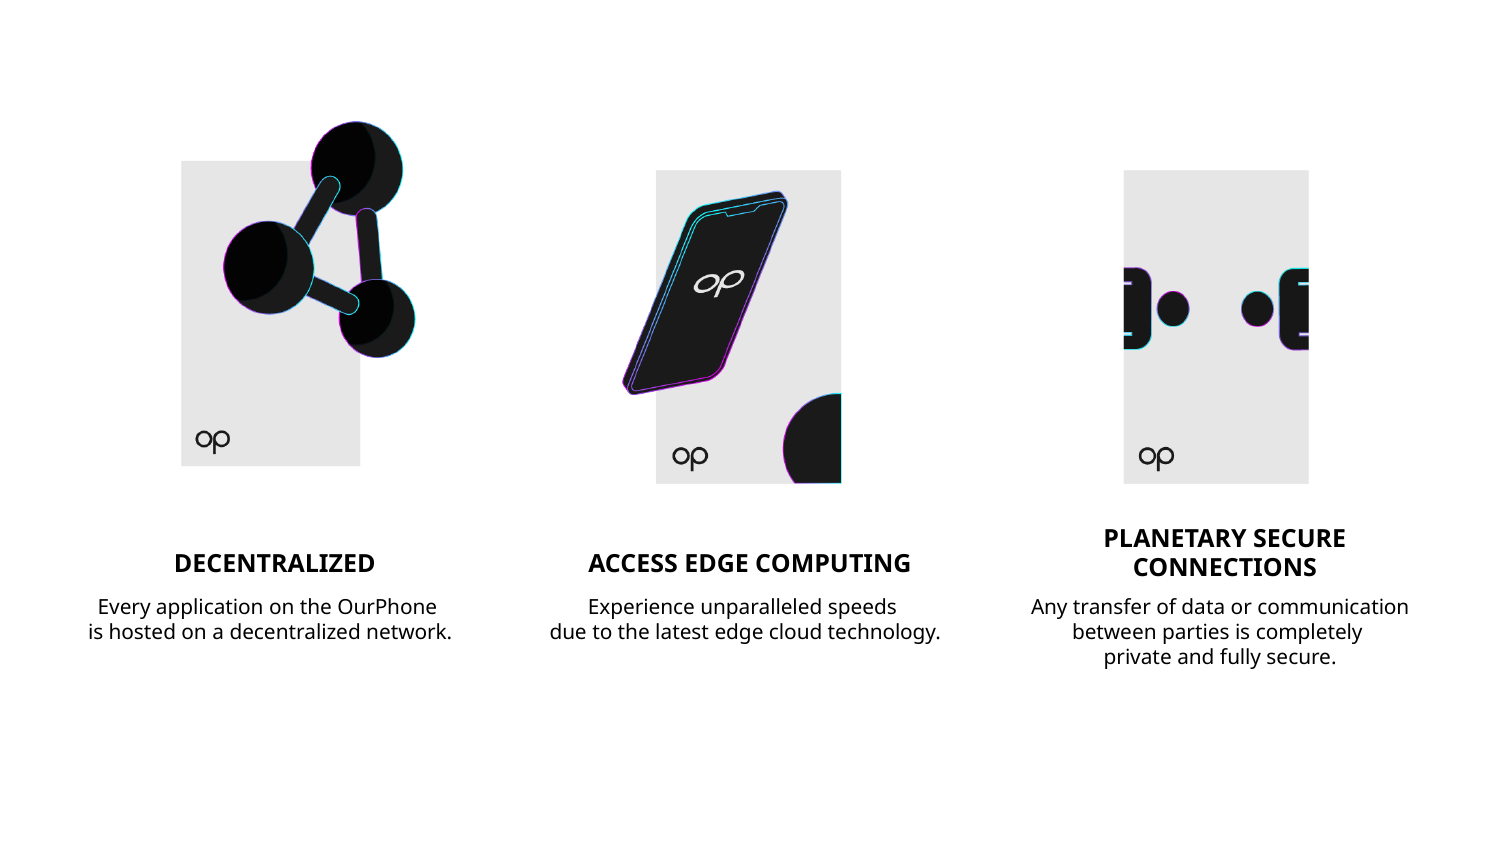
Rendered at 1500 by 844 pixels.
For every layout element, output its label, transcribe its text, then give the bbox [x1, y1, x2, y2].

picture [622, 170, 862, 484]
text_box DECENTRALIZED [58, 532, 491, 601]
text_box ACCESS EDGE COMPUTING [534, 532, 966, 601]
text_box Any transfer of data or communication between parties is completely private and fully secure. [1008, 578, 1432, 695]
text_box Experience unparalleled speeds due to the latest edge cloud technology. [533, 578, 957, 695]
text_box PLANETARY SECURE CONNECTIONS [1009, 507, 1441, 576]
picture [135, 121, 450, 474]
picture [1123, 170, 1309, 484]
text_box Every application on the OurPhone is hosted on a decentralized network. [58, 578, 482, 695]
